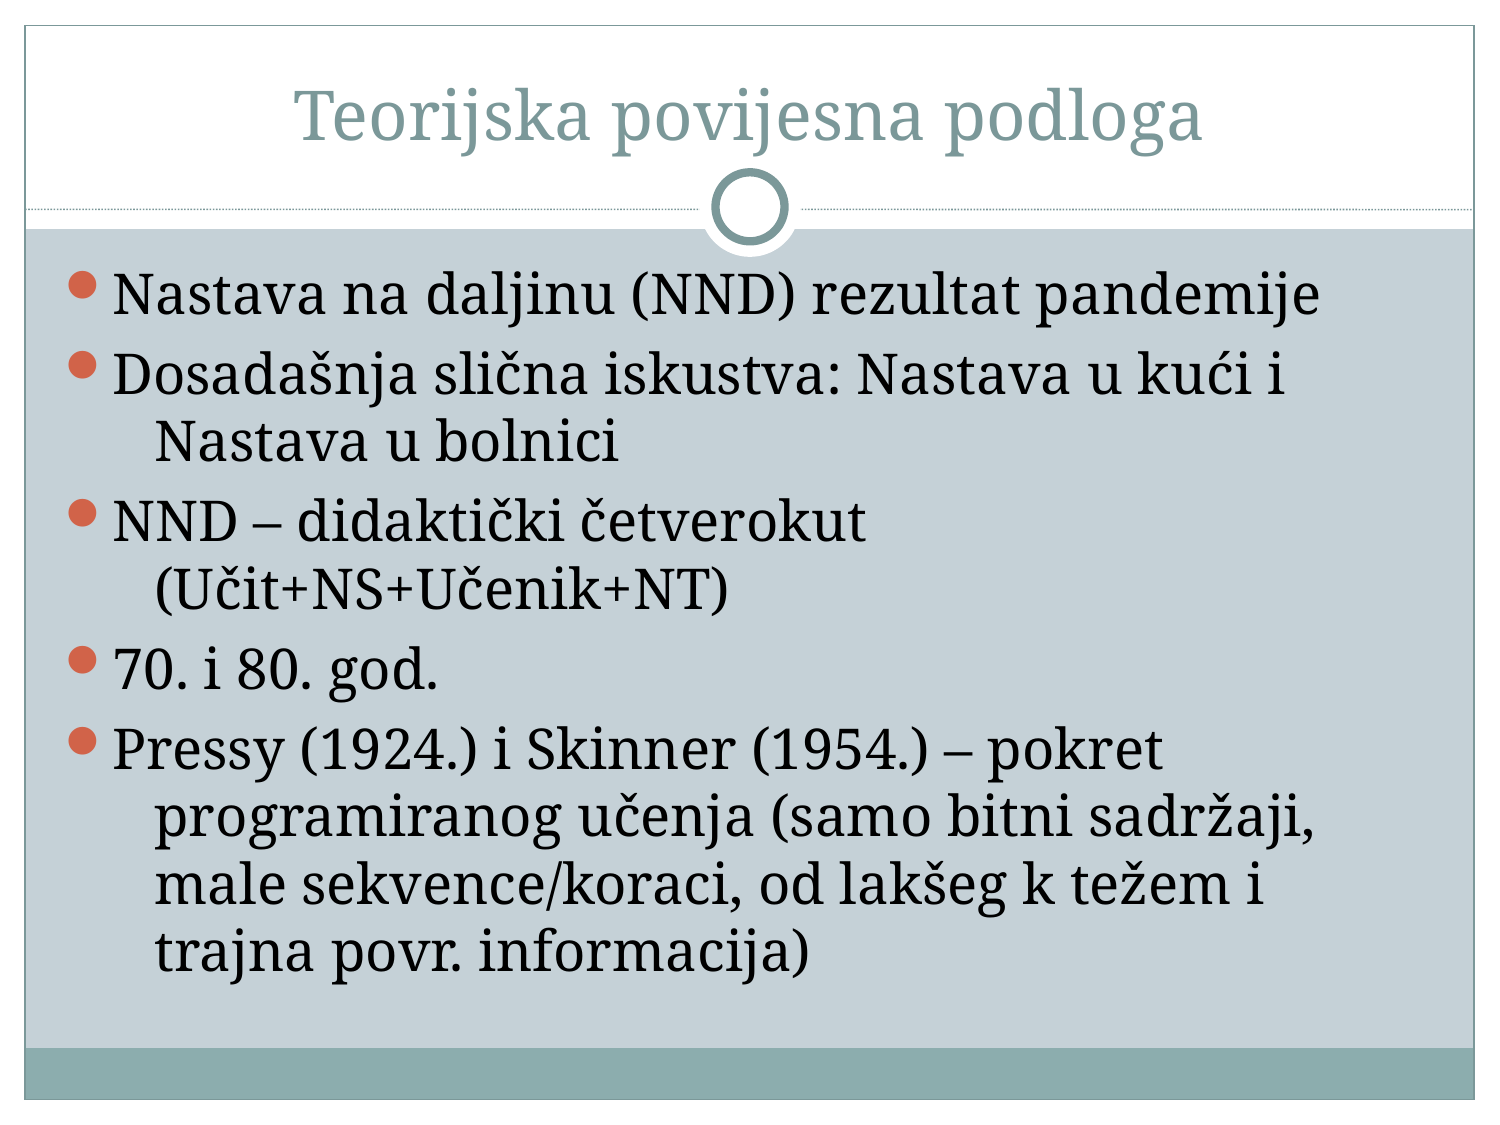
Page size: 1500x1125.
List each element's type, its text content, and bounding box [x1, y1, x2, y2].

title Teorijska povijesna podloga [49, 37, 1450, 162]
list Nastava na daljinu (NND) rezultat pandemije Dosadašnja slična iskustva: Nastava u kući i Nastava u bolnici NND – didaktički četverokut (Učit+NS+Učenik+NT) 70. i 80. god. Pressy (1924.) i Skinner (1954.) – pokret programiranog učenja (samo bitni sadržaji, male sekvence/koraci, od lakšeg k težem i trajna povr. informacija) [49, 250, 1445, 1001]
